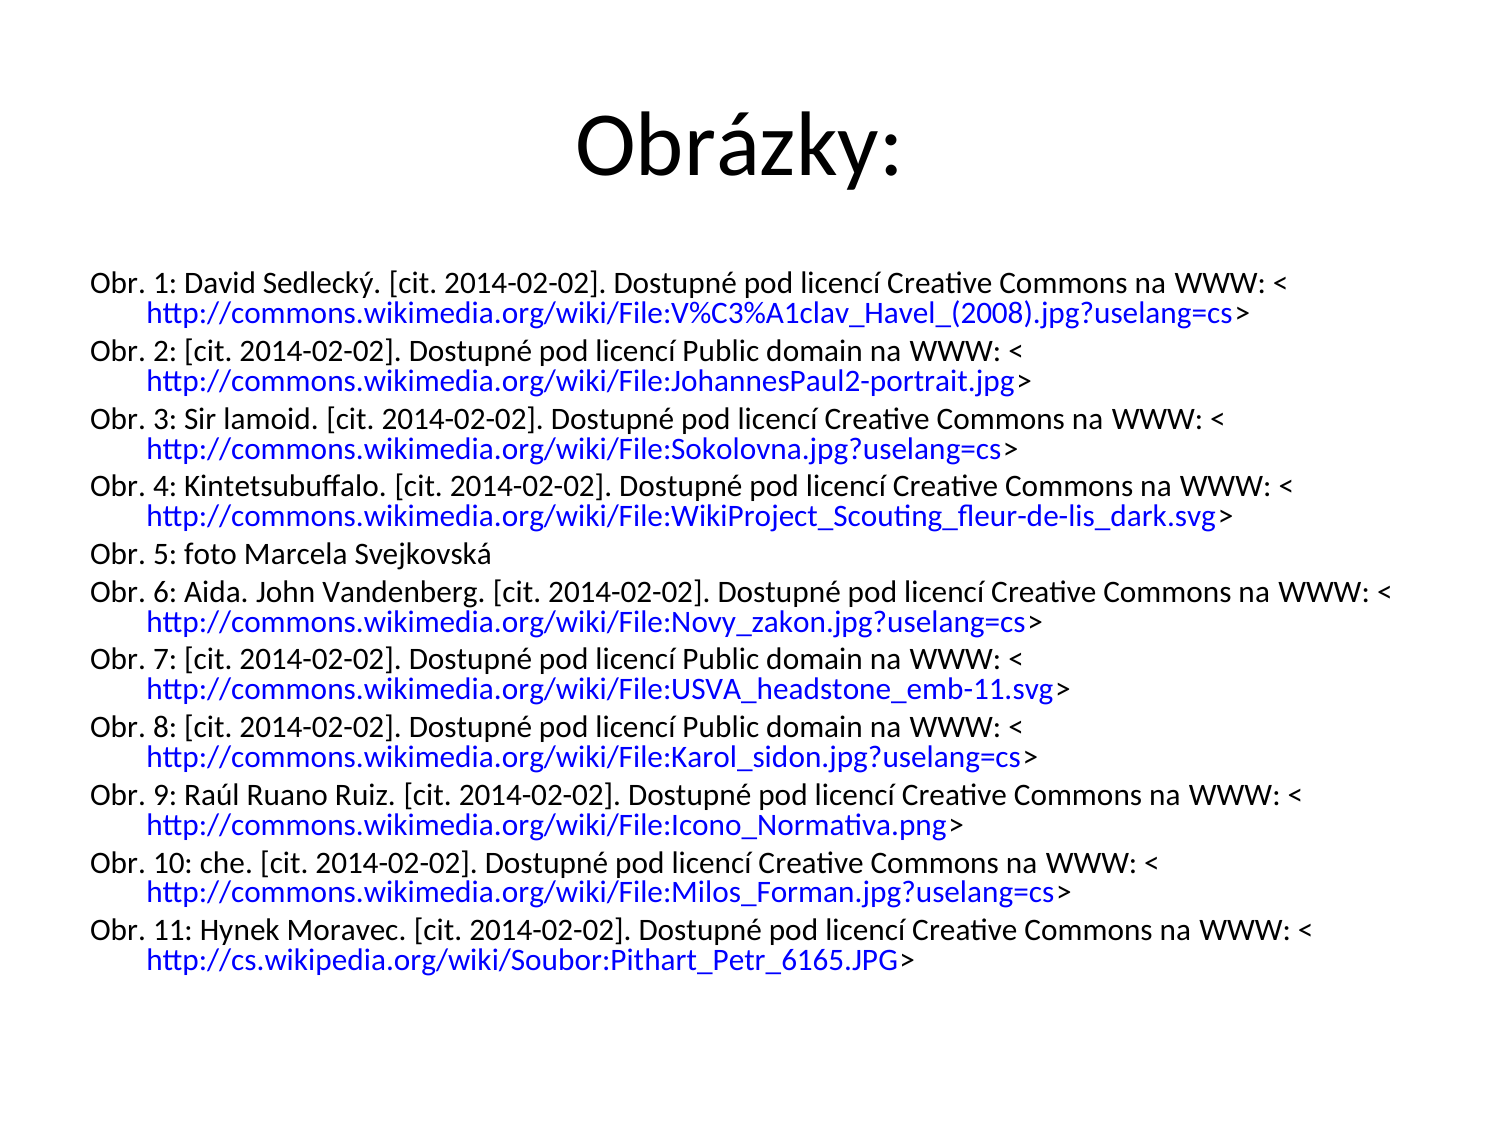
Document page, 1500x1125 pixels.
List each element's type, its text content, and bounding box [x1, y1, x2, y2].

title Obrázky: [75, 45, 1426, 233]
list Obr. 1: David Sedlecký. [cit. 2014-02-02]. Dostupné pod licencí Creative Commons na WWW: <http://commons.wikimedia.org/wiki/File:V%C3%A1clav_Havel_(2008).jpg?uselang=cs> Obr. 2: [cit. 2014-02-02]. Dostupné pod licencí Public domain na WWW: <http://commons.wikimedia.org/wiki/File:JohannesPaul2-portrait.jpg> Obr. 3: Sir lamoid. [cit. 2014-02-02]. Dostupné pod licencí Creative Commons na WWW: <http://commons.wikimedia.org/wiki/File:Sokolovna.jpg?uselang=cs> Obr. 4: Kintetsubuffalo. [cit. 2014-02-02]. Dostupné pod licencí Creative Commons na WWW: <http://commons.wikimedia.org/wiki/File:WikiProject_Scouting_fleur-de-lis_dark.svg> Obr. 5: foto Marcela Svejkovská Obr. 6: Aida. John Vandenberg. [cit. 2014-02-02]. Dostupné pod licencí Creative Commons na WWW: <http://commons.wikimedia.org/wiki/File:Novy_zakon.jpg?uselang=cs> Obr. 7: [cit. 2014-02-02]. Dostupné pod licencí Public domain na WWW: <http://commons.wikimedia.org/wiki/File:USVA_headstone_emb-11.svg> Obr. 8: [cit. 2014-02-02]. Dostupné pod licencí Public domain na WWW: <http://commons.wikimedia.org/wiki/File:Karol_sidon.jpg?uselang=cs> Obr. 9: Raúl Ruano Ruiz. [cit. 2014-02-02]. Dostupné pod licencí Creative Commons na WWW: <http://commons.wikimedia.org/wiki/File:Icono_Normativa.png> Obr. 10: che. [cit. 2014-02-02]. Dostupné pod licencí Creative Commons na WWW: <http://commons.wikimedia.org/wiki/File:Milos_Forman.jpg?uselang=cs> Obr. 11: Hynek Moravec. [cit. 2014-02-02]. Dostupné pod licencí Creative Commons na WWW: <http://cs.wikipedia.org/wiki/Soubor:Pithart_Petr_6165.JPG> [75, 262, 1426, 1067]
